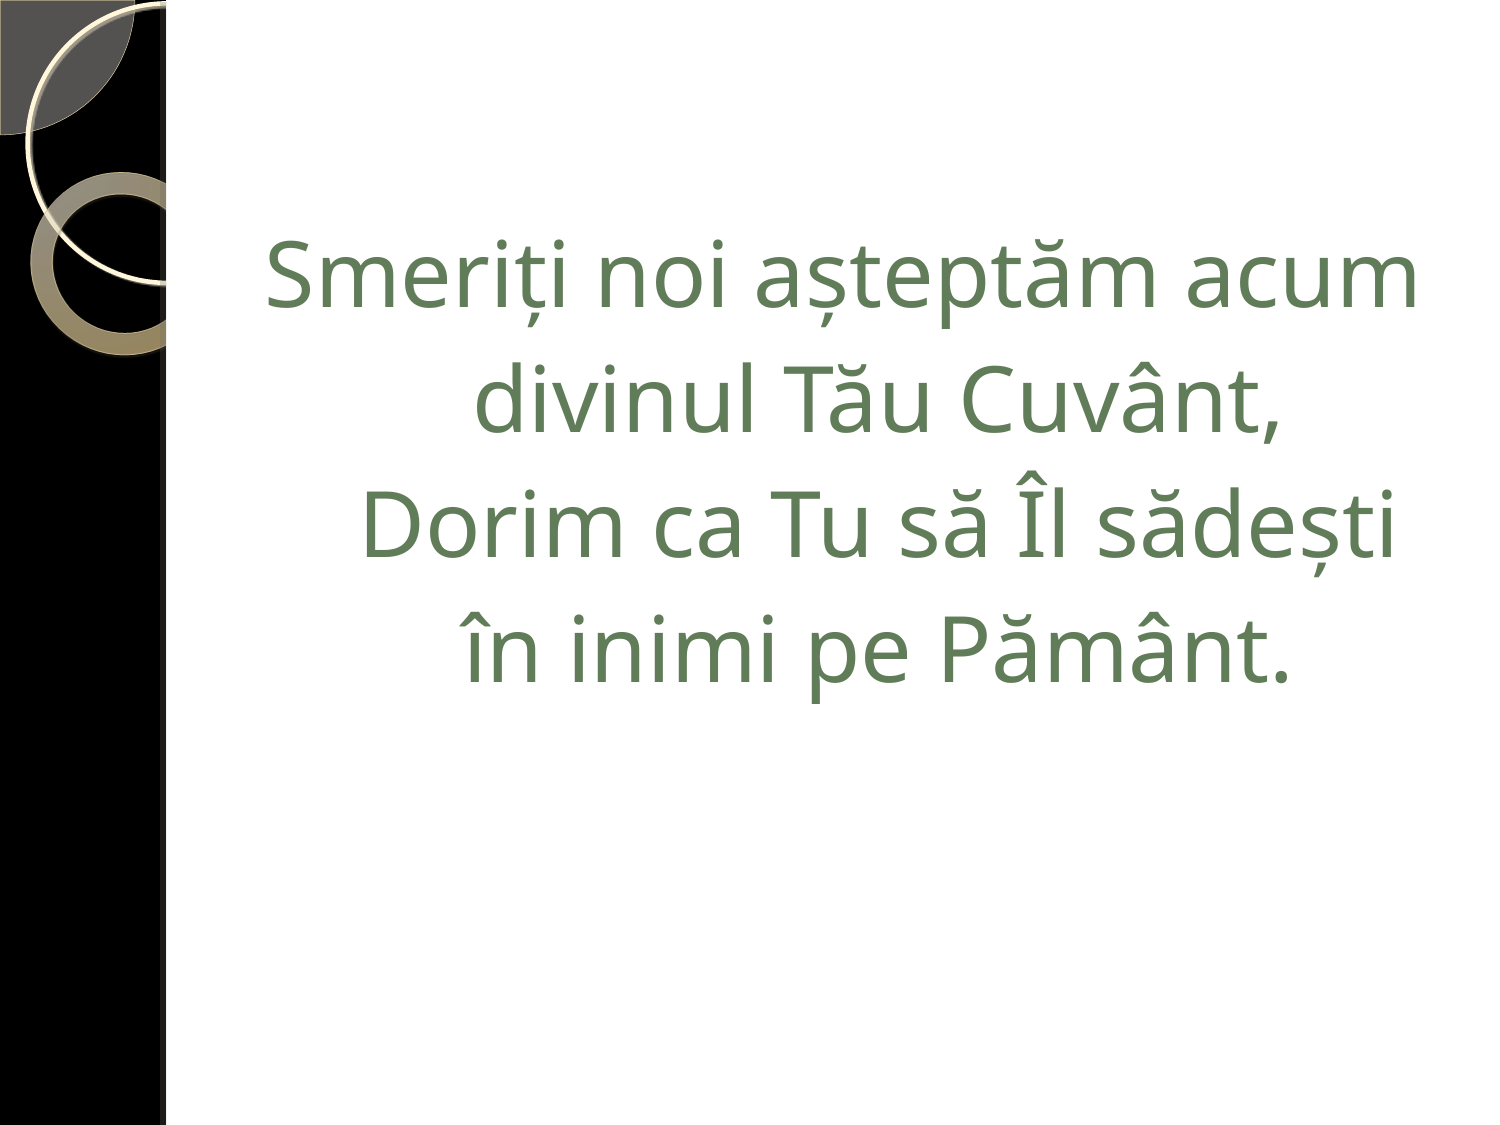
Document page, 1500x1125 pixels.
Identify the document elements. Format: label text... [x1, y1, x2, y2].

title Smeriţi noi aşteptăm acum divinul Tău Cuvânt, Dorim ca Tu să Îl sădeşti în inimi pe Pământ. [234, 45, 1465, 981]
picture [27, 170, 160, 362]
